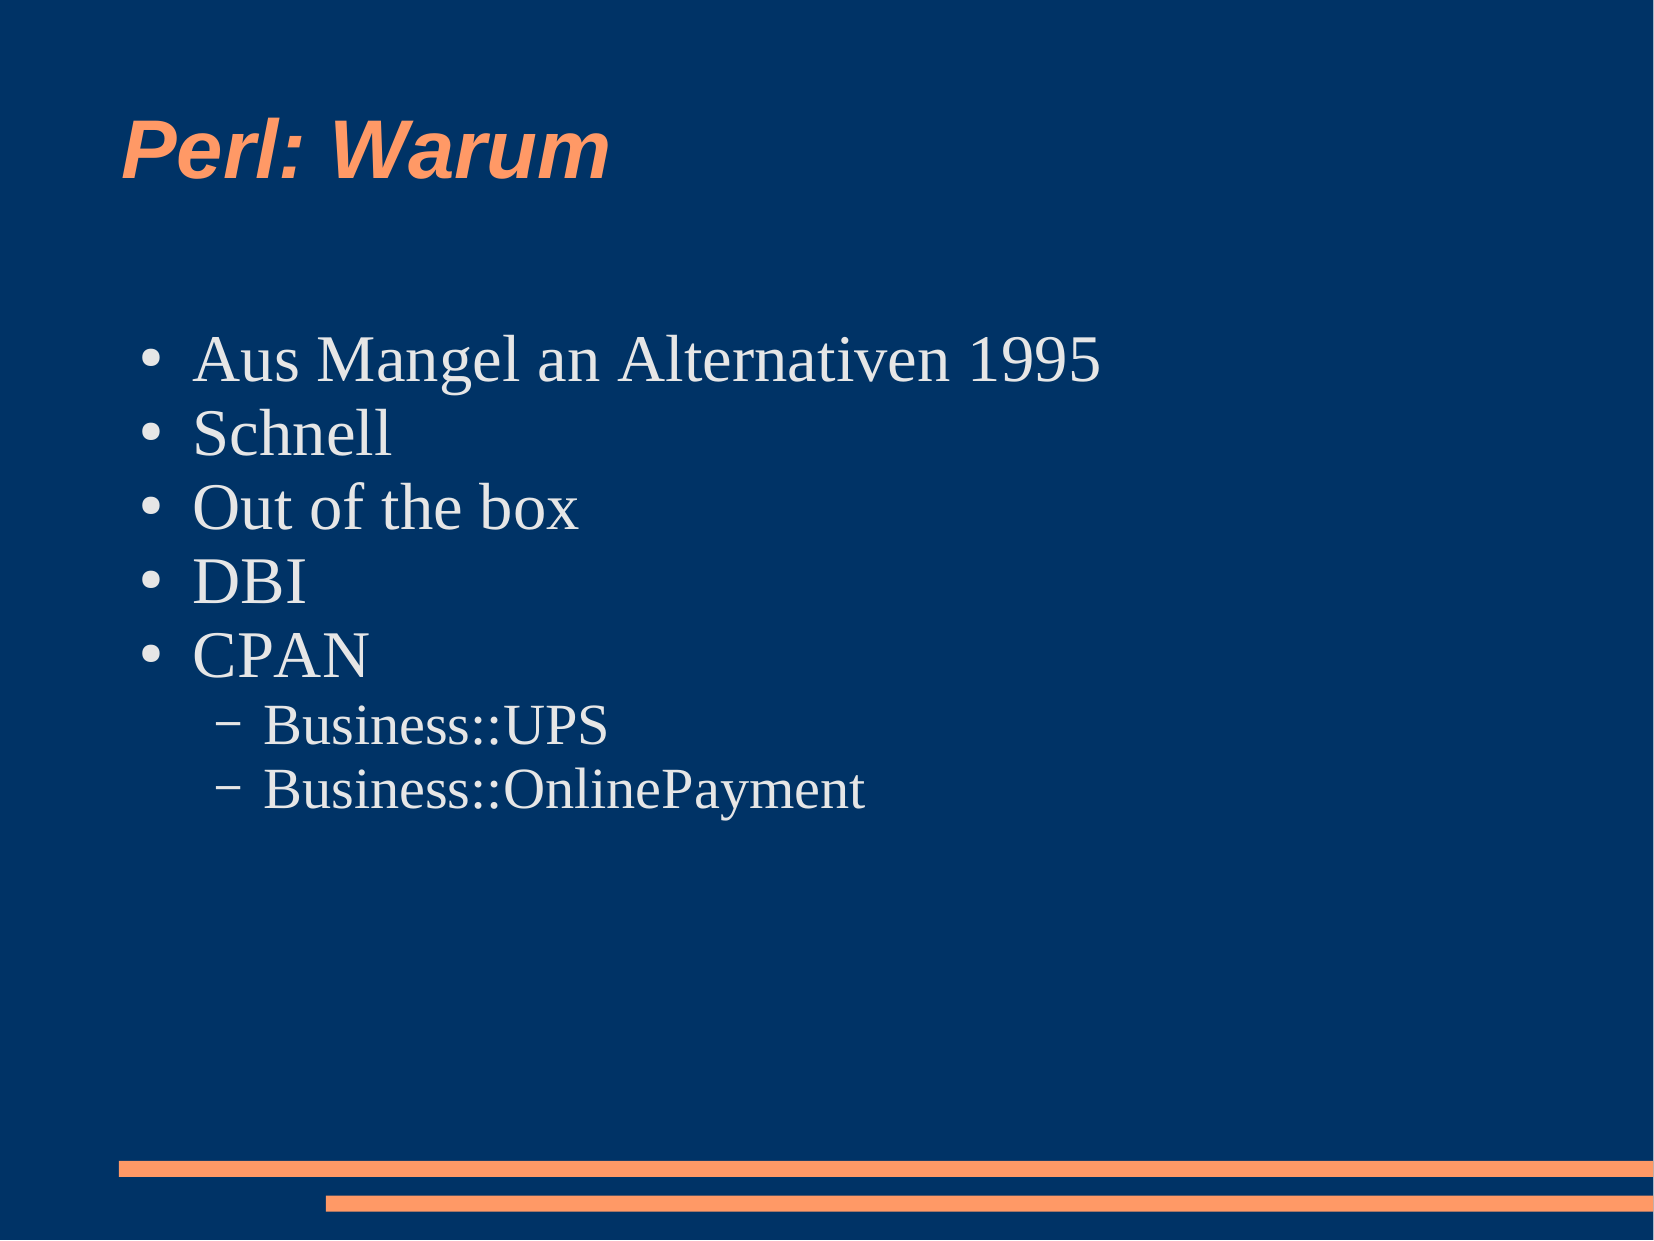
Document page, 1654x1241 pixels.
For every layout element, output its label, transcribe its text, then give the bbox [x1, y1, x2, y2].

list Aus Mangel an Alternativen 1995 Schnell Out of the box DBI CPAN Business::UPS Business::OnlinePayment [121, 322, 1561, 1118]
title Perl: Warum [121, 46, 1534, 254]
